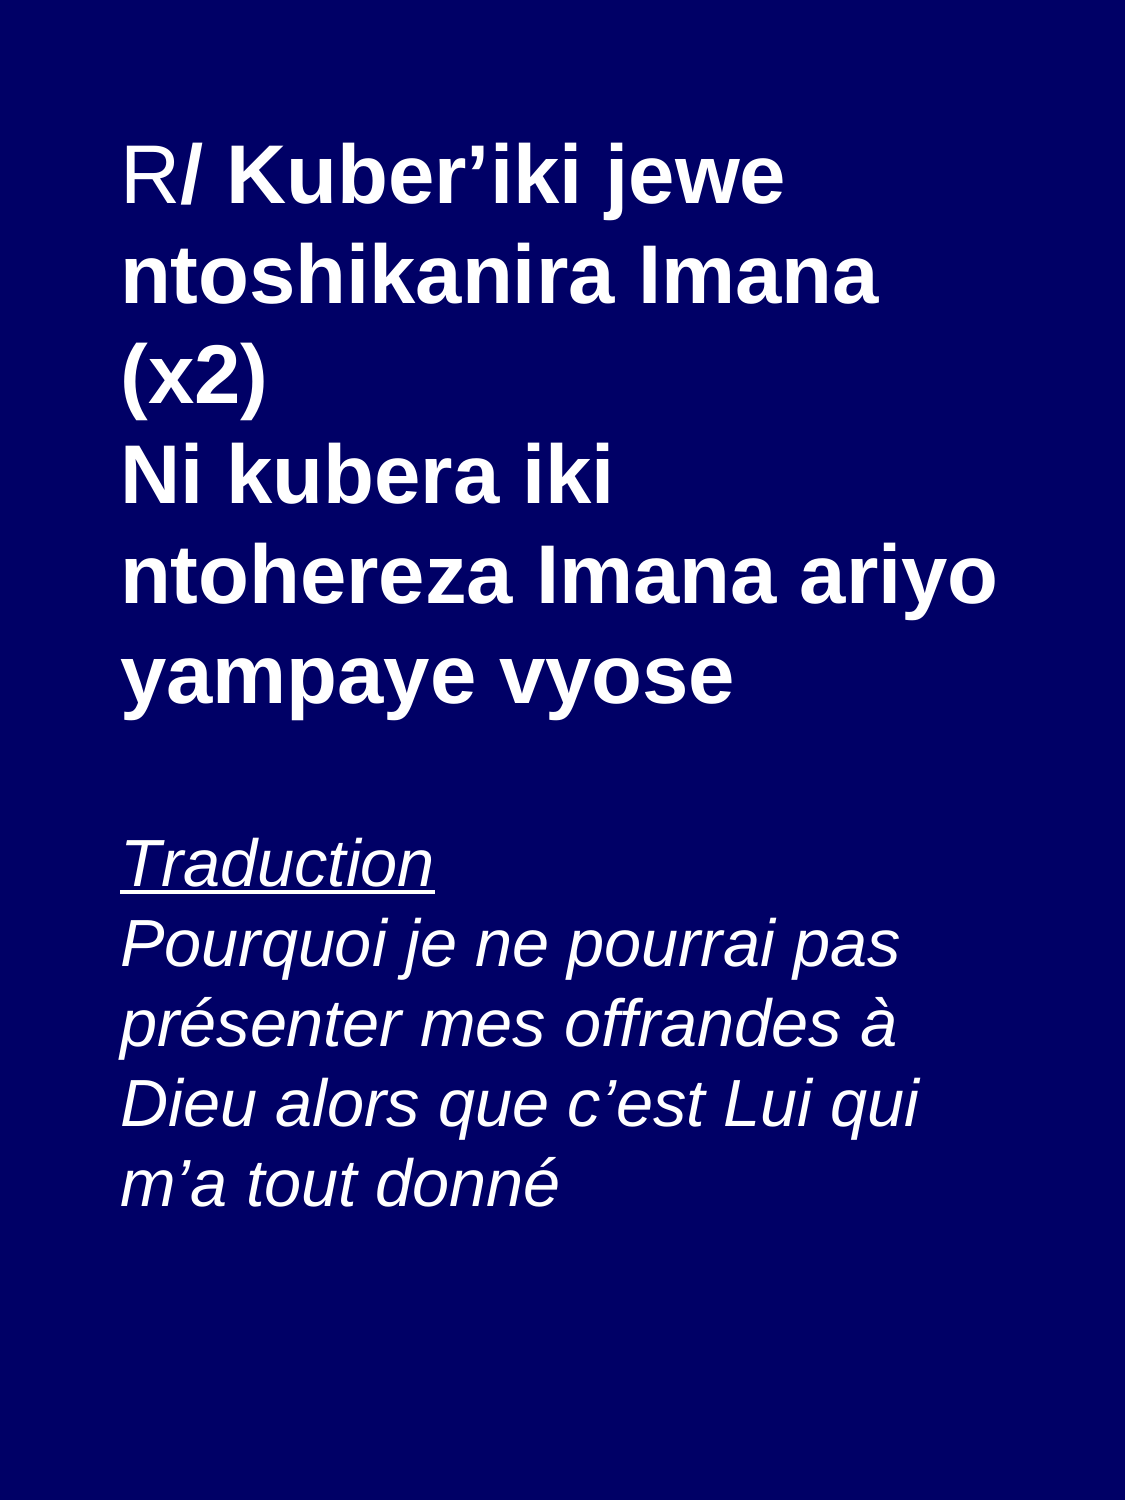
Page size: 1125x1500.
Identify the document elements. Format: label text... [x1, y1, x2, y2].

text_box R/ Kuber’iki jewe ntoshikanira Imana (x2) Ni kubera iki ntohereza Imana ariyo yampaye vyose Traduction Pourquoi je ne pourrai pas présenter mes offrandes à Dieu alors que c’est Lui qui m’a tout donné [105, 112, 1019, 1228]
